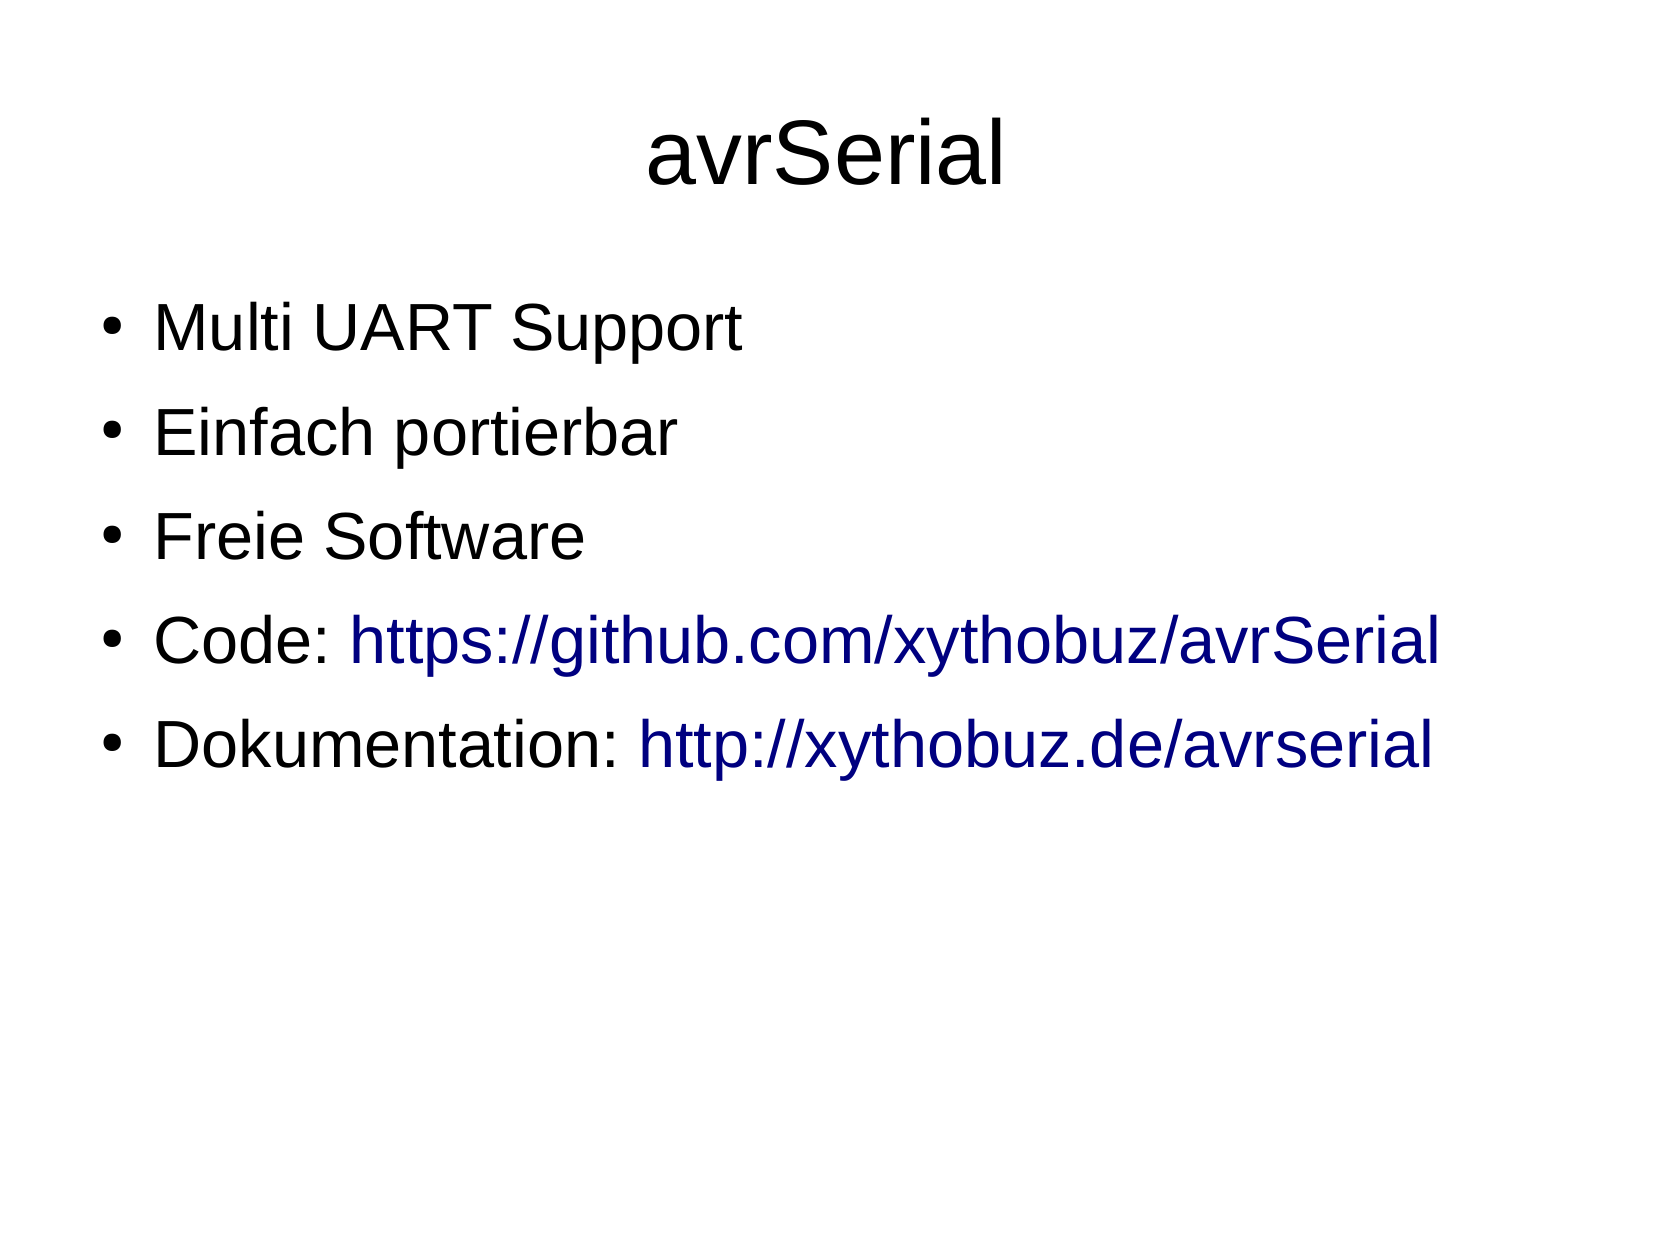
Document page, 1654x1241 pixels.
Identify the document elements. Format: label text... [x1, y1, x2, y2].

title avrSerial [82, 49, 1571, 257]
list Multi UART Support Einfach portierbar Freie Software Code: https://github.com/xythobuz/avrSerial Dokumentation: http://xythobuz.de/avrserial [82, 290, 1571, 1010]
